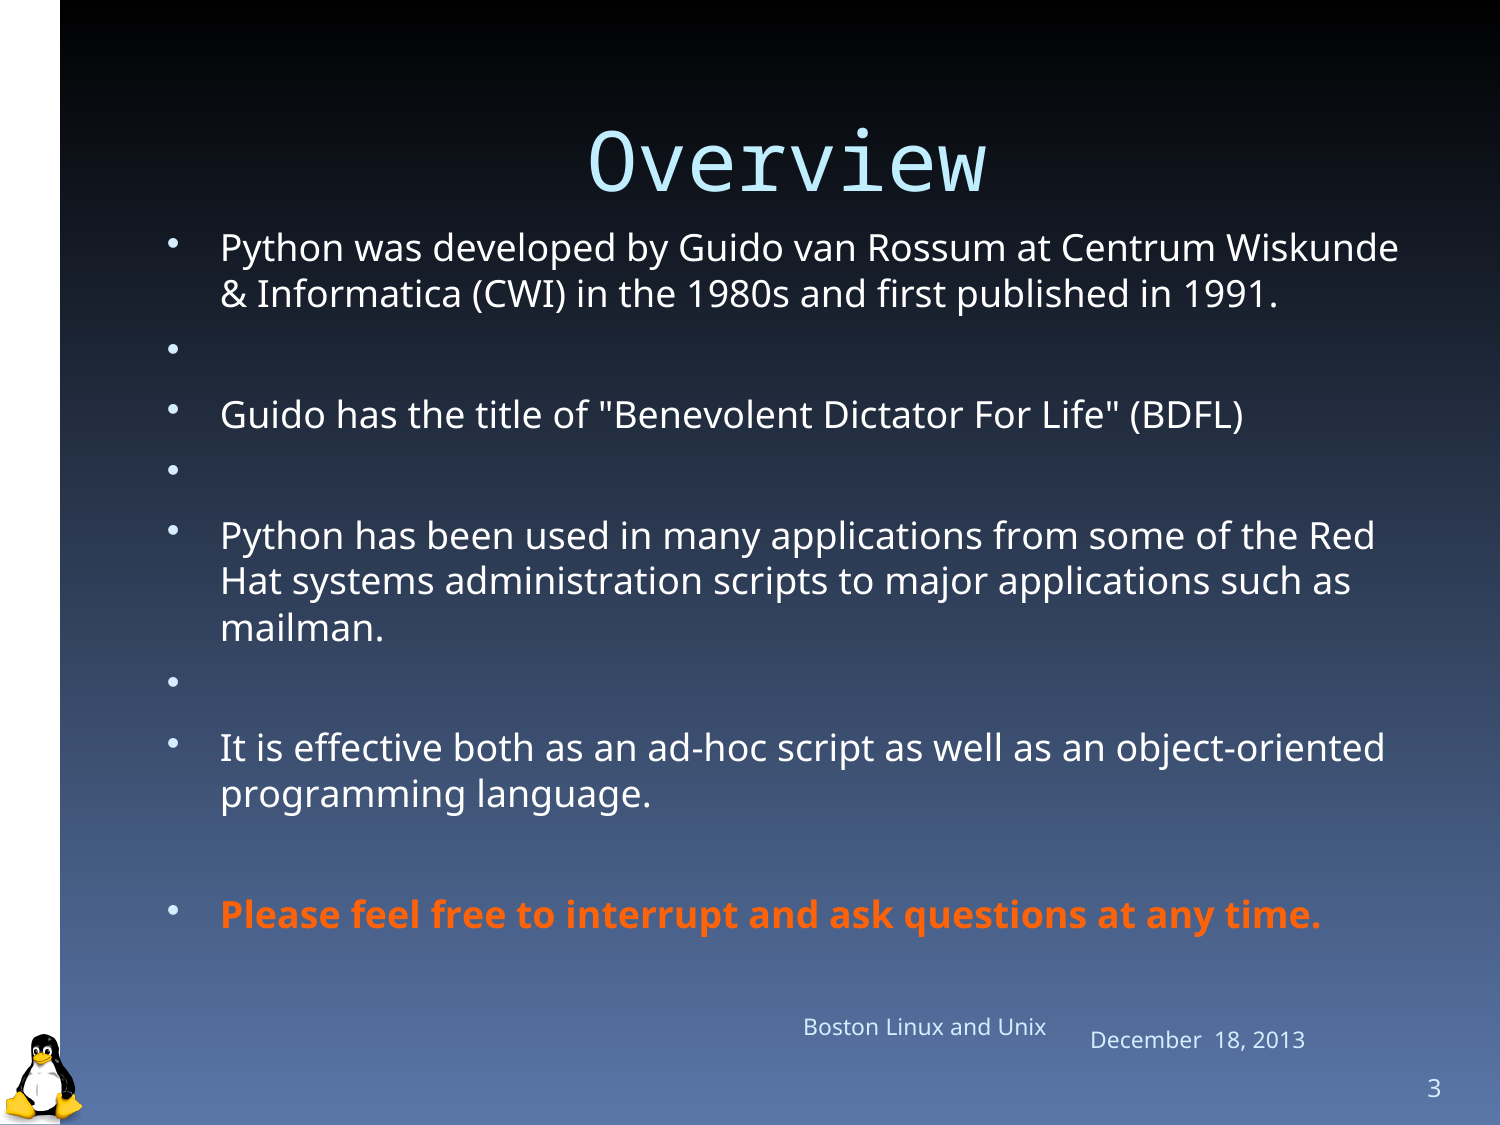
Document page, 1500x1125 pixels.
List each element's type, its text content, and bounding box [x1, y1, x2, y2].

list Python was developed by Guido van Rossum at Centrum Wiskunde & Informatica (CWI) in the 1980s and first published in 1991. Guido has the title of "Benevolent Dictator For Life" (BDFL) Python has been used in many applications from some of the Red Hat systems administration scripts to major applications such as mailman. It is effective both as an ad-hoc script as well as an object-oriented programming language. Please feel free to interrupt and ask questions at any time. [149, 224, 1426, 1010]
picture [0, 1034, 82, 1125]
title Overview [150, 84, 1426, 224]
